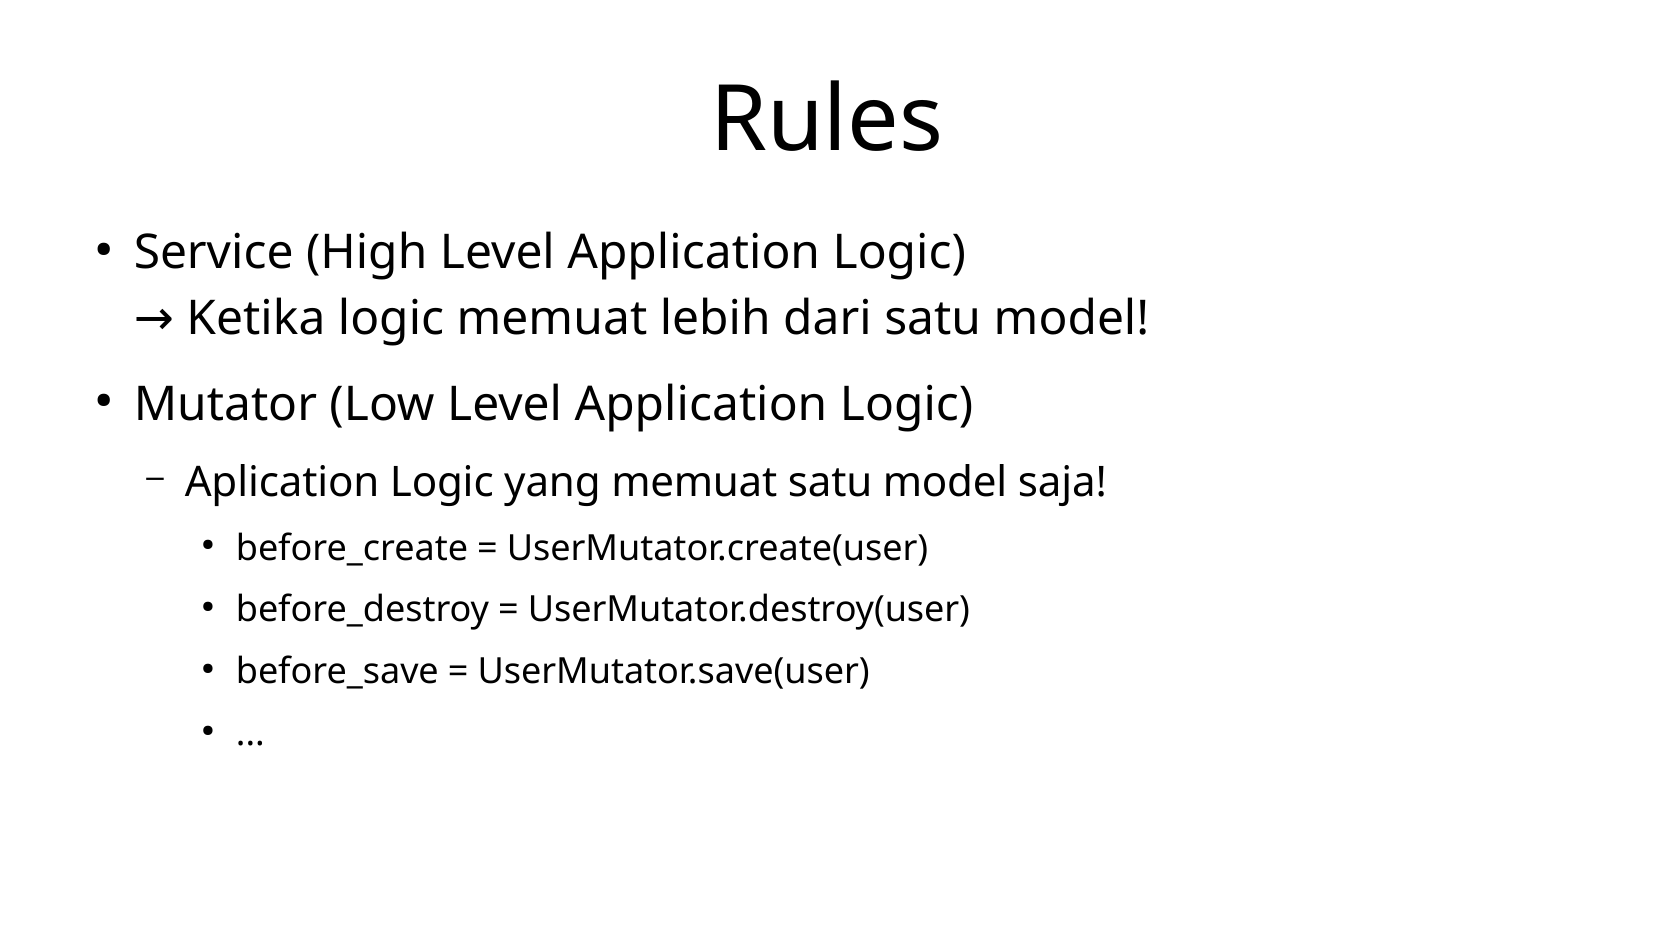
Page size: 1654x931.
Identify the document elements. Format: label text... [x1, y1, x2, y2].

list Service (High Level Application Logic) → Ketika logic memuat lebih dari satu model! Mutator (Low Level Application Logic) Aplication Logic yang memuat satu model saja! before_create = UserMutator.create(user) before_destroy = UserMutator.destroy(user) before_save = UserMutator.save(user) ... [82, 217, 1571, 758]
title Rules [82, 37, 1571, 193]
